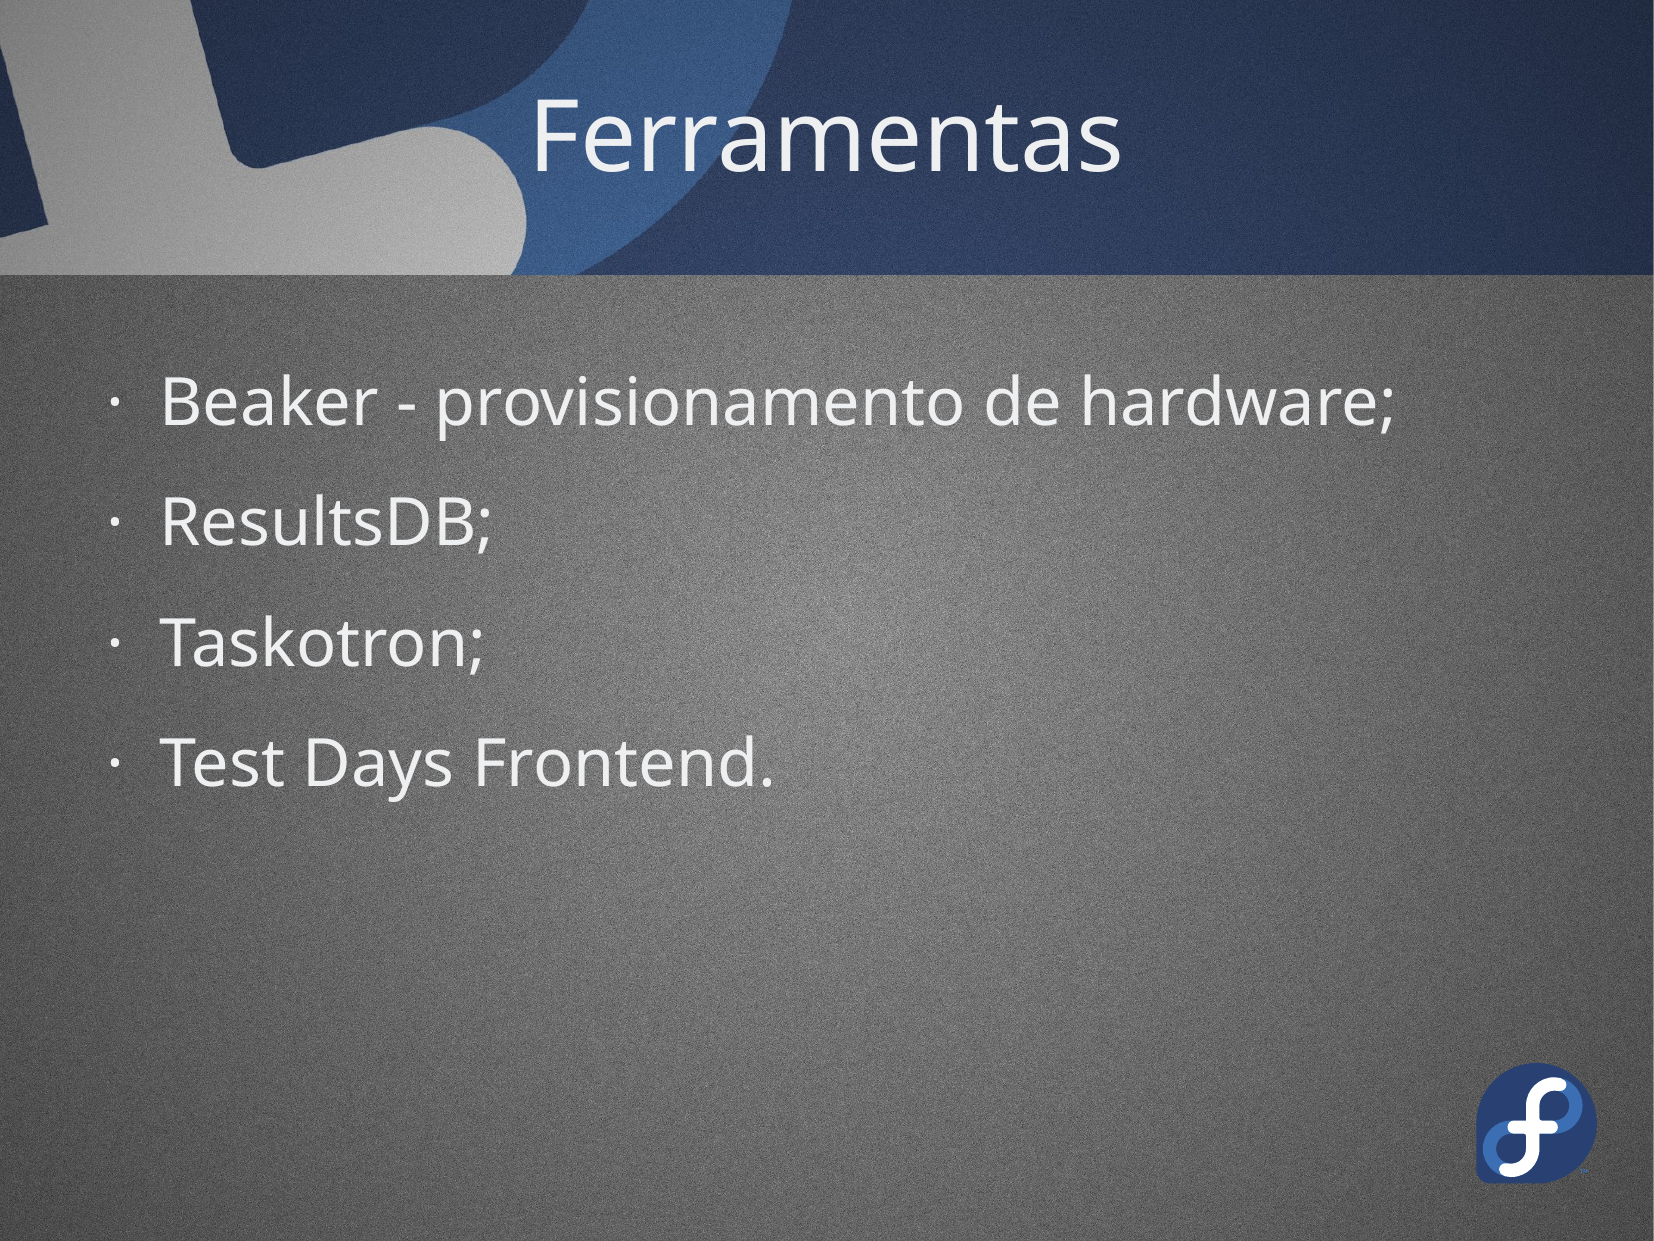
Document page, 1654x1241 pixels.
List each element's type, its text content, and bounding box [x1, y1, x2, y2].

picture [0, 0, 1654, 1241]
title Ferramentas [88, 29, 1565, 237]
list Beaker - provisionamento de hardware; ResultsDB; Taskotron; Test Days Frontend. [88, 354, 1565, 1063]
